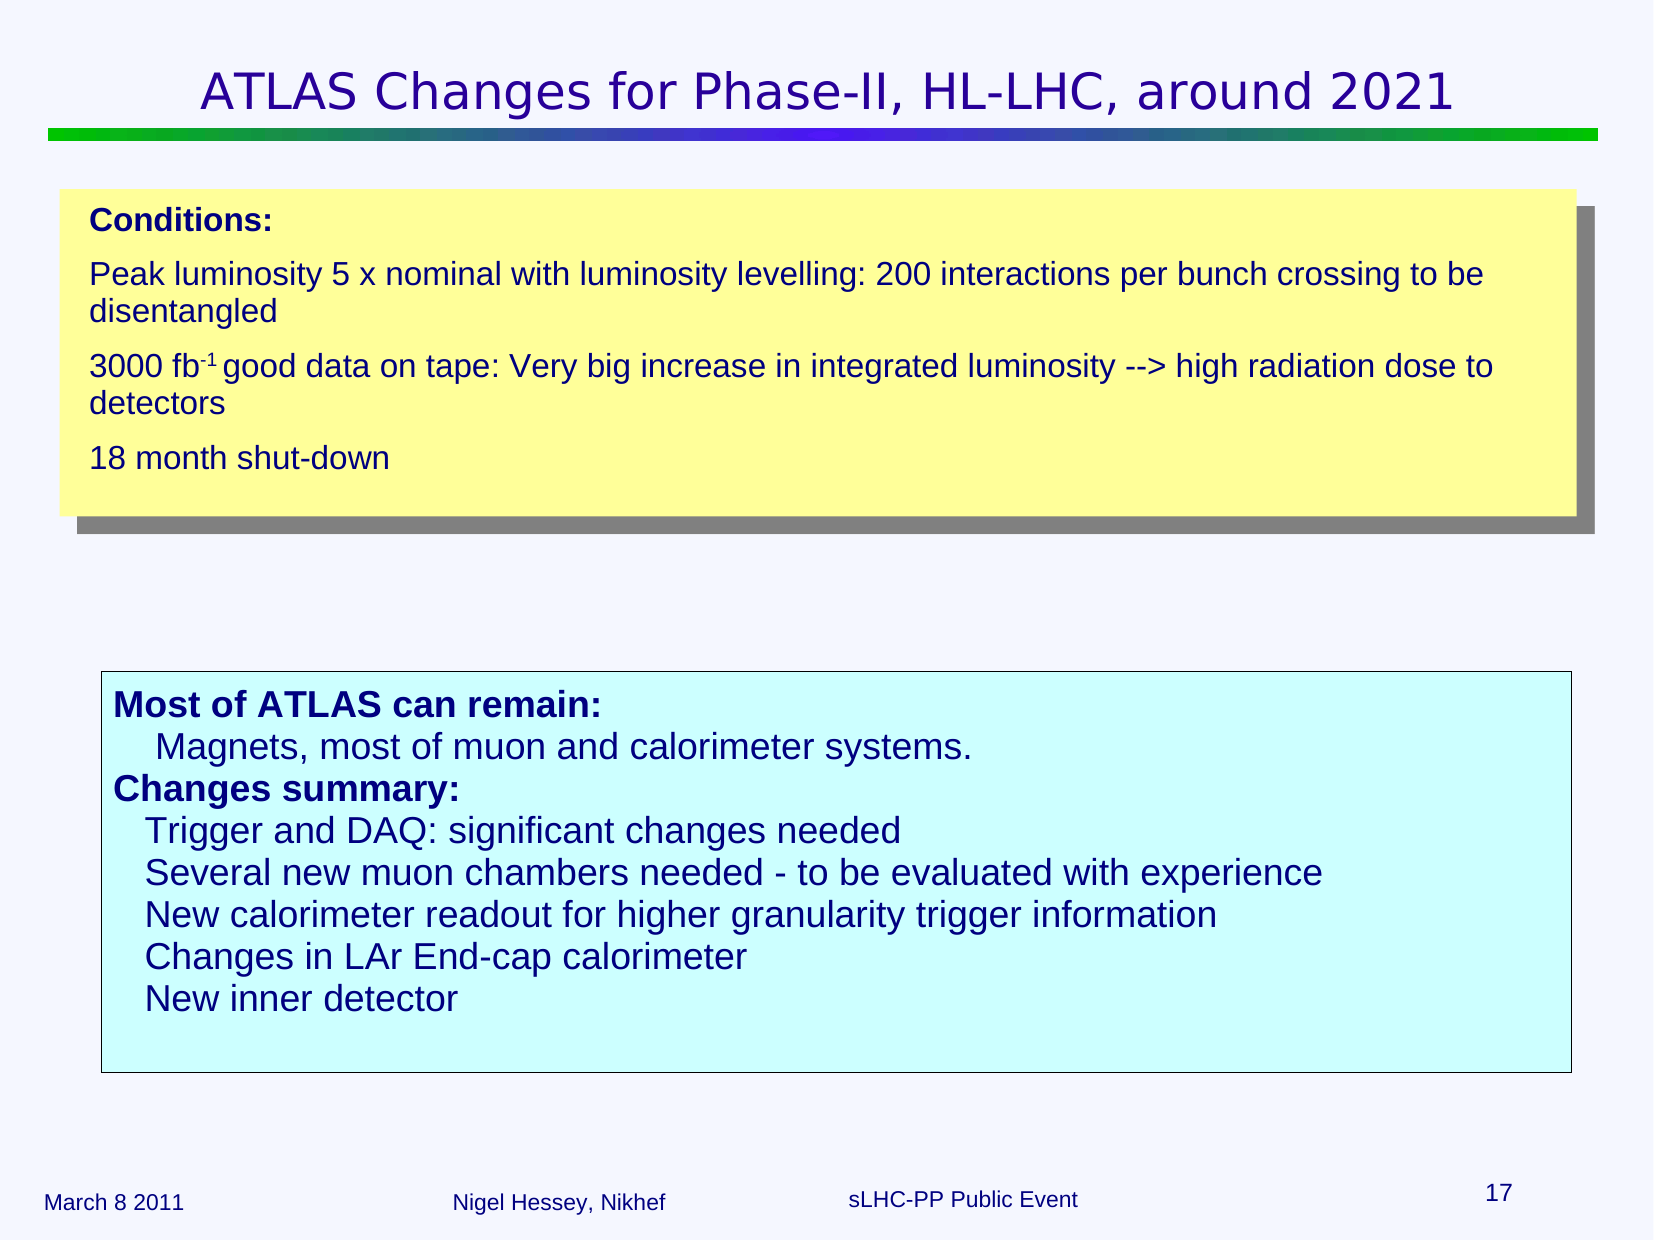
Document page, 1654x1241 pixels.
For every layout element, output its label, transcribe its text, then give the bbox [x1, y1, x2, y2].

picture [48, 128, 95, 141]
text_box Most of ATLAS can remain: Magnets, most of muon and calorimeter systems. Changes summary: Trigger and DAQ: significant changes needed Several new muon chambers needed - to be evaluated with experience New calorimeter readout for higher granularity trigger information Changes in LAr End-cap calorimeter New inner detector [101, 671, 1572, 1073]
text_box Conditions: Peak luminosity 5 x nominal with luminosity levelling: 200 interactions per bunch crossing to be disentangled 3000 fb-1 good data on tape: Very big increase in integrated luminosity --> high radiation dose to detectors 18 month shut-down [59, 189, 1577, 517]
picture [1563, 128, 1598, 141]
title ATLAS Changes for Phase-II, HL-LHC, around 2021 [95, 37, 1563, 146]
